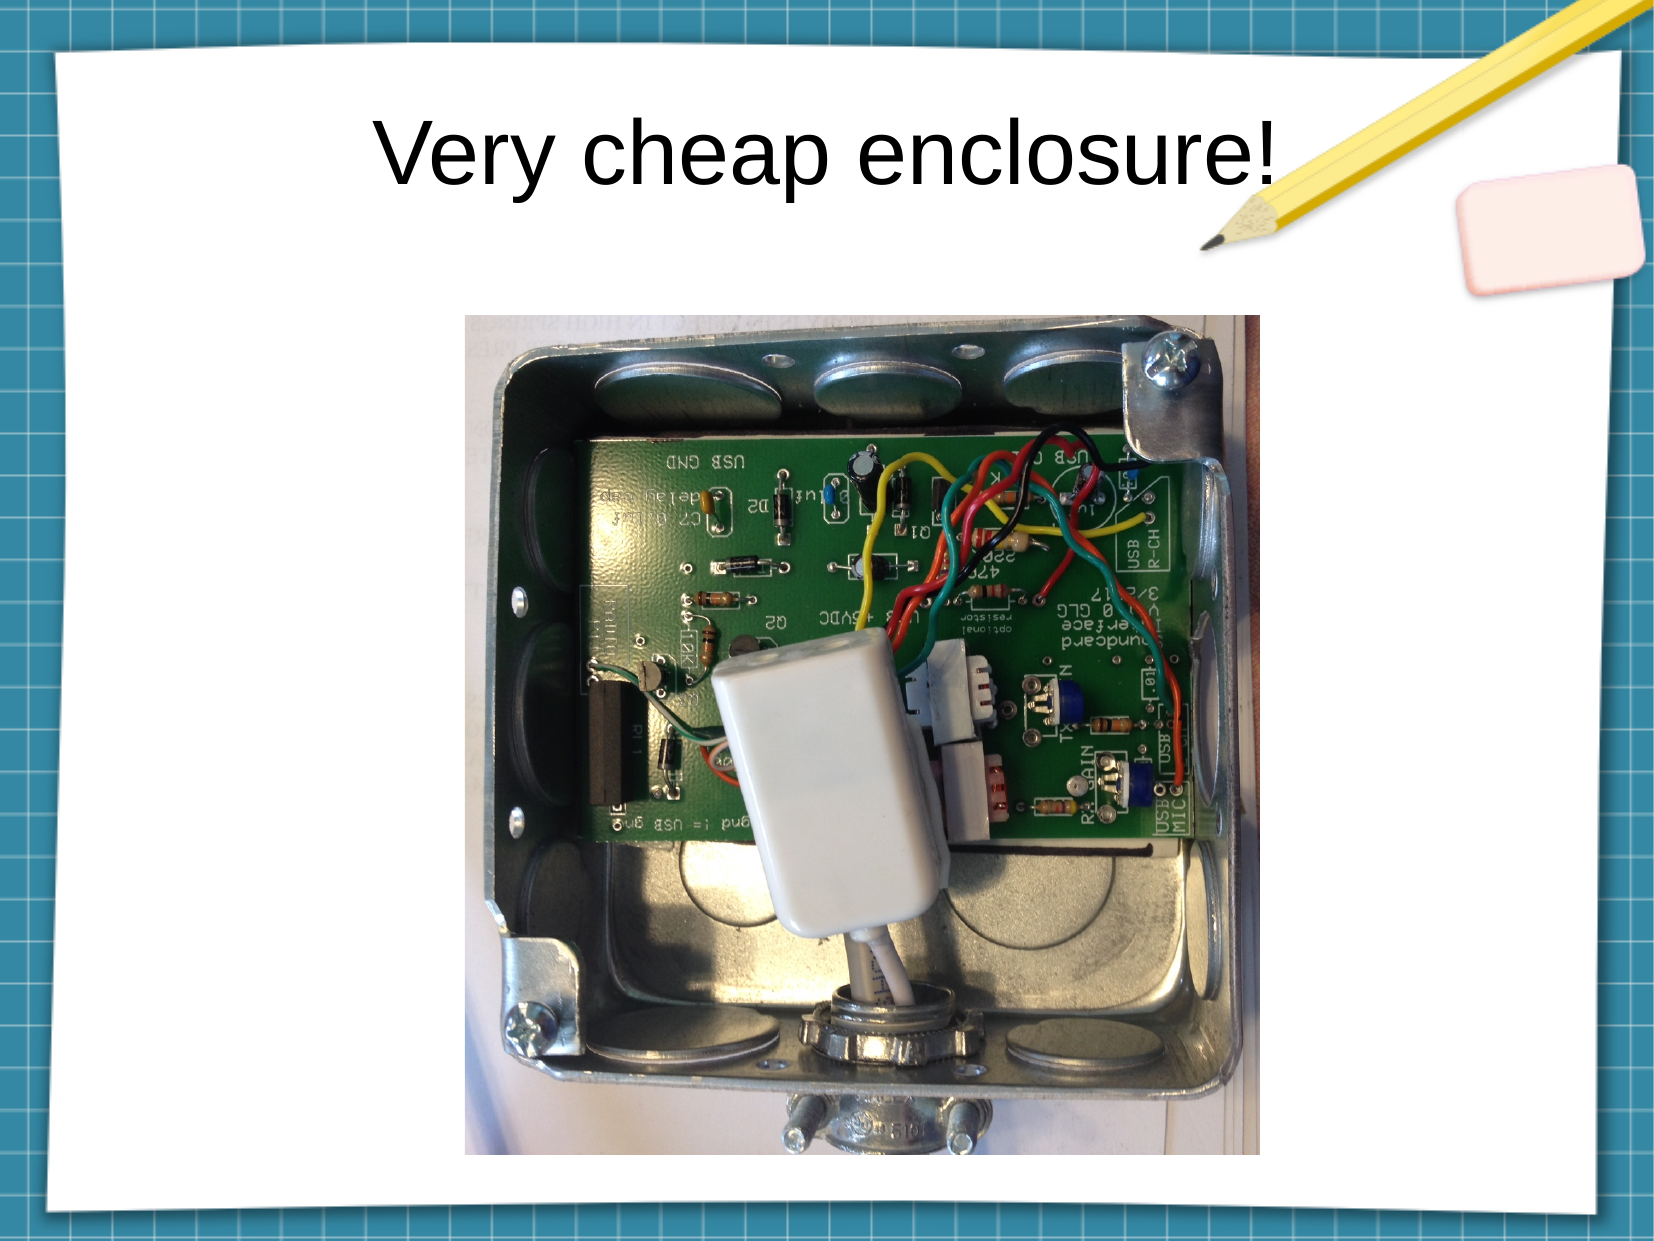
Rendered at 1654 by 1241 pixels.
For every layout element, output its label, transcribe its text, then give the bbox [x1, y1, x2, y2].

title Very cheap enclosure! [82, 49, 1571, 257]
picture [0, 0, 1654, 1241]
